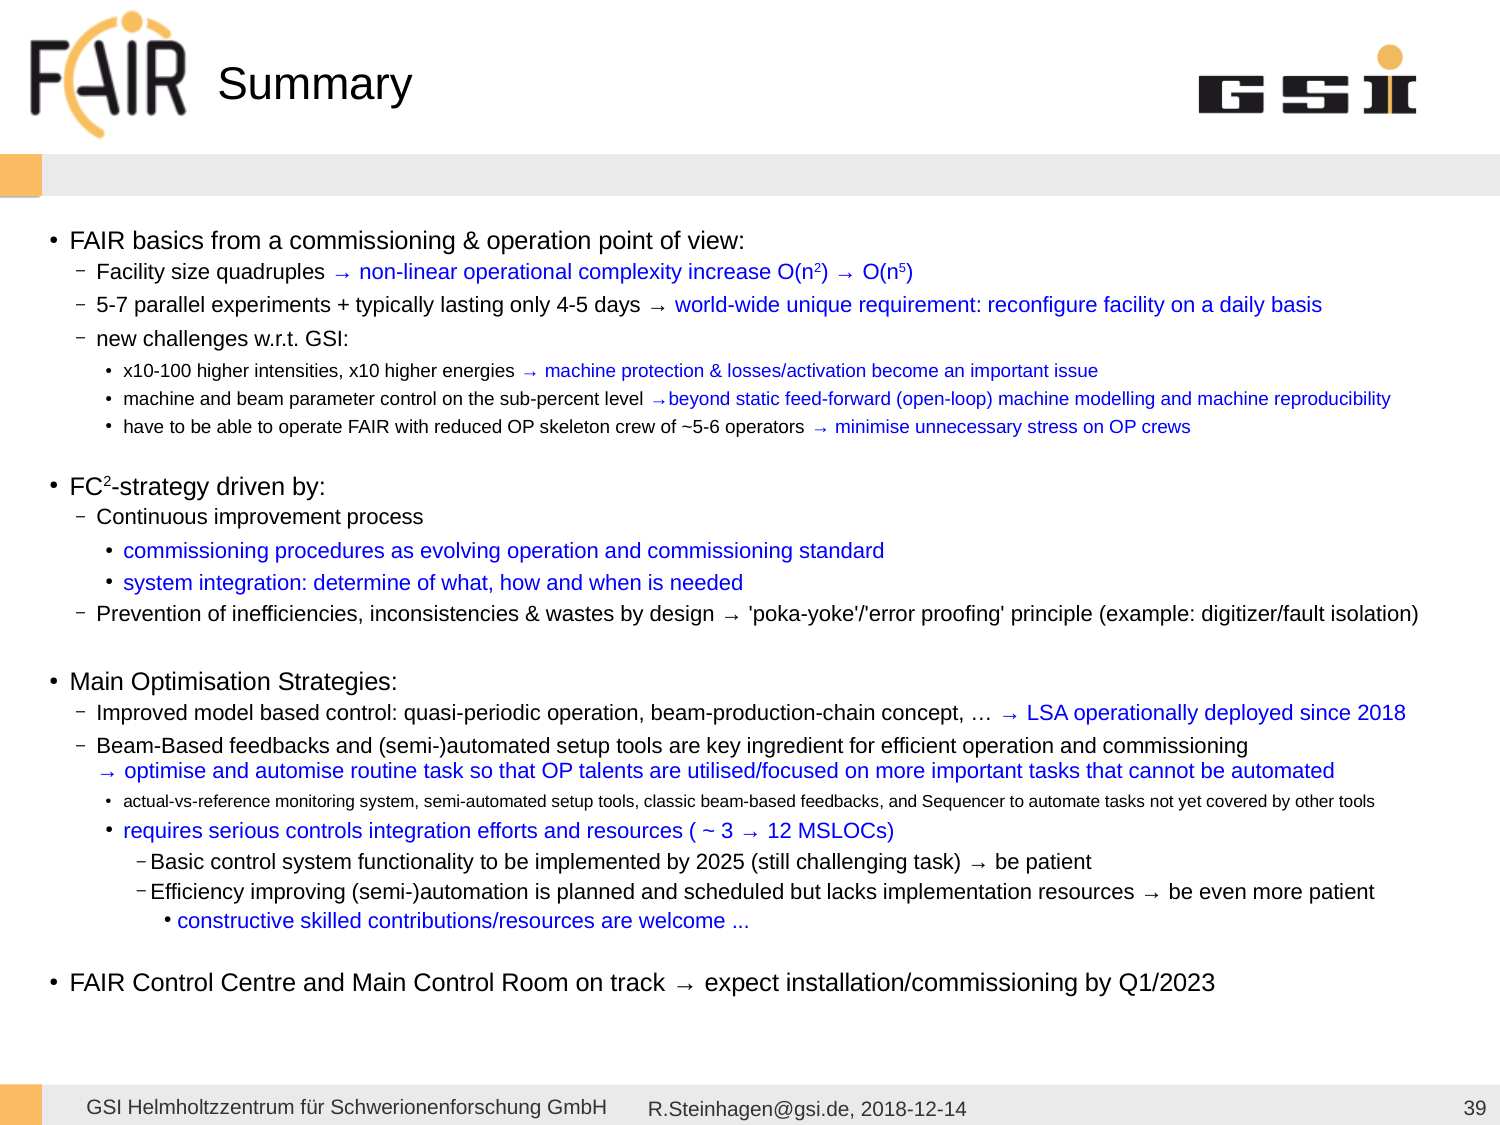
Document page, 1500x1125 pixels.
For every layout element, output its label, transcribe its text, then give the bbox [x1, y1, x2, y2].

picture [30, 9, 187, 141]
title Summary [217, 20, 1109, 147]
list FAIR basics from a commissioning & operation point of view: Facility size quadruples → non-linear operational complexity increase O(n2) → O(n5) 5-7 parallel experiments + typically lasting only 4-5 days → world‑wide unique requirement: reconfigure facility on a daily basis new challenges w.r.t. GSI: x10-100 higher intensities, x10 higher energies → machine protection & losses/activation become an important issue machine and beam parameter control on the sub-percent level →beyond static feed‑forward (open-loop) machine modelling and machine reproducibility have to be able to operate FAIR with reduced OP skeleton crew of ~5-6 operators → minimise unnecessary stress on OP crews FC2-strategy driven by: Continuous improvement process commissioning procedures as evolving operation and commissioning standard system integration: determine of what, how and when is needed Prevention of inefficiencies, inconsistencies & wastes by design → 'poka-yoke'/'error proofing' principle (example: digitizer/fault isolation) Main Optimisation Strategies: Improved model based control: quasi-periodic operation, beam-production-chain concept, … → LSA operationally deployed since 2018 Beam-Based feedbacks and (semi-)automated setup tools are key ingredient for efficient operation and commissioning → optimise and automise routine task so that OP talents are utilised/focused on more important tasks that cannot be automated actual-vs-reference monitoring system, semi-automated setup tools, classic beam-based feedbacks, and Sequencer to automate tasks not yet covered by other tools requires serious controls integration efforts and resources ( ~ 3 → 12 MSLOCs) Basic control system functionality to be implemented by 2025 (still challenging task) → be patient Efficiency improving (semi-)automation is planned and scheduled but lacks implementation resources → be even more patient constructive skilled contributions/resources are welcome ... FAIR Control Centre and Main Control Room on track → expect installation/commissioning by Q1/2023 [42, 226, 1425, 1072]
picture [1197, 42, 1419, 117]
